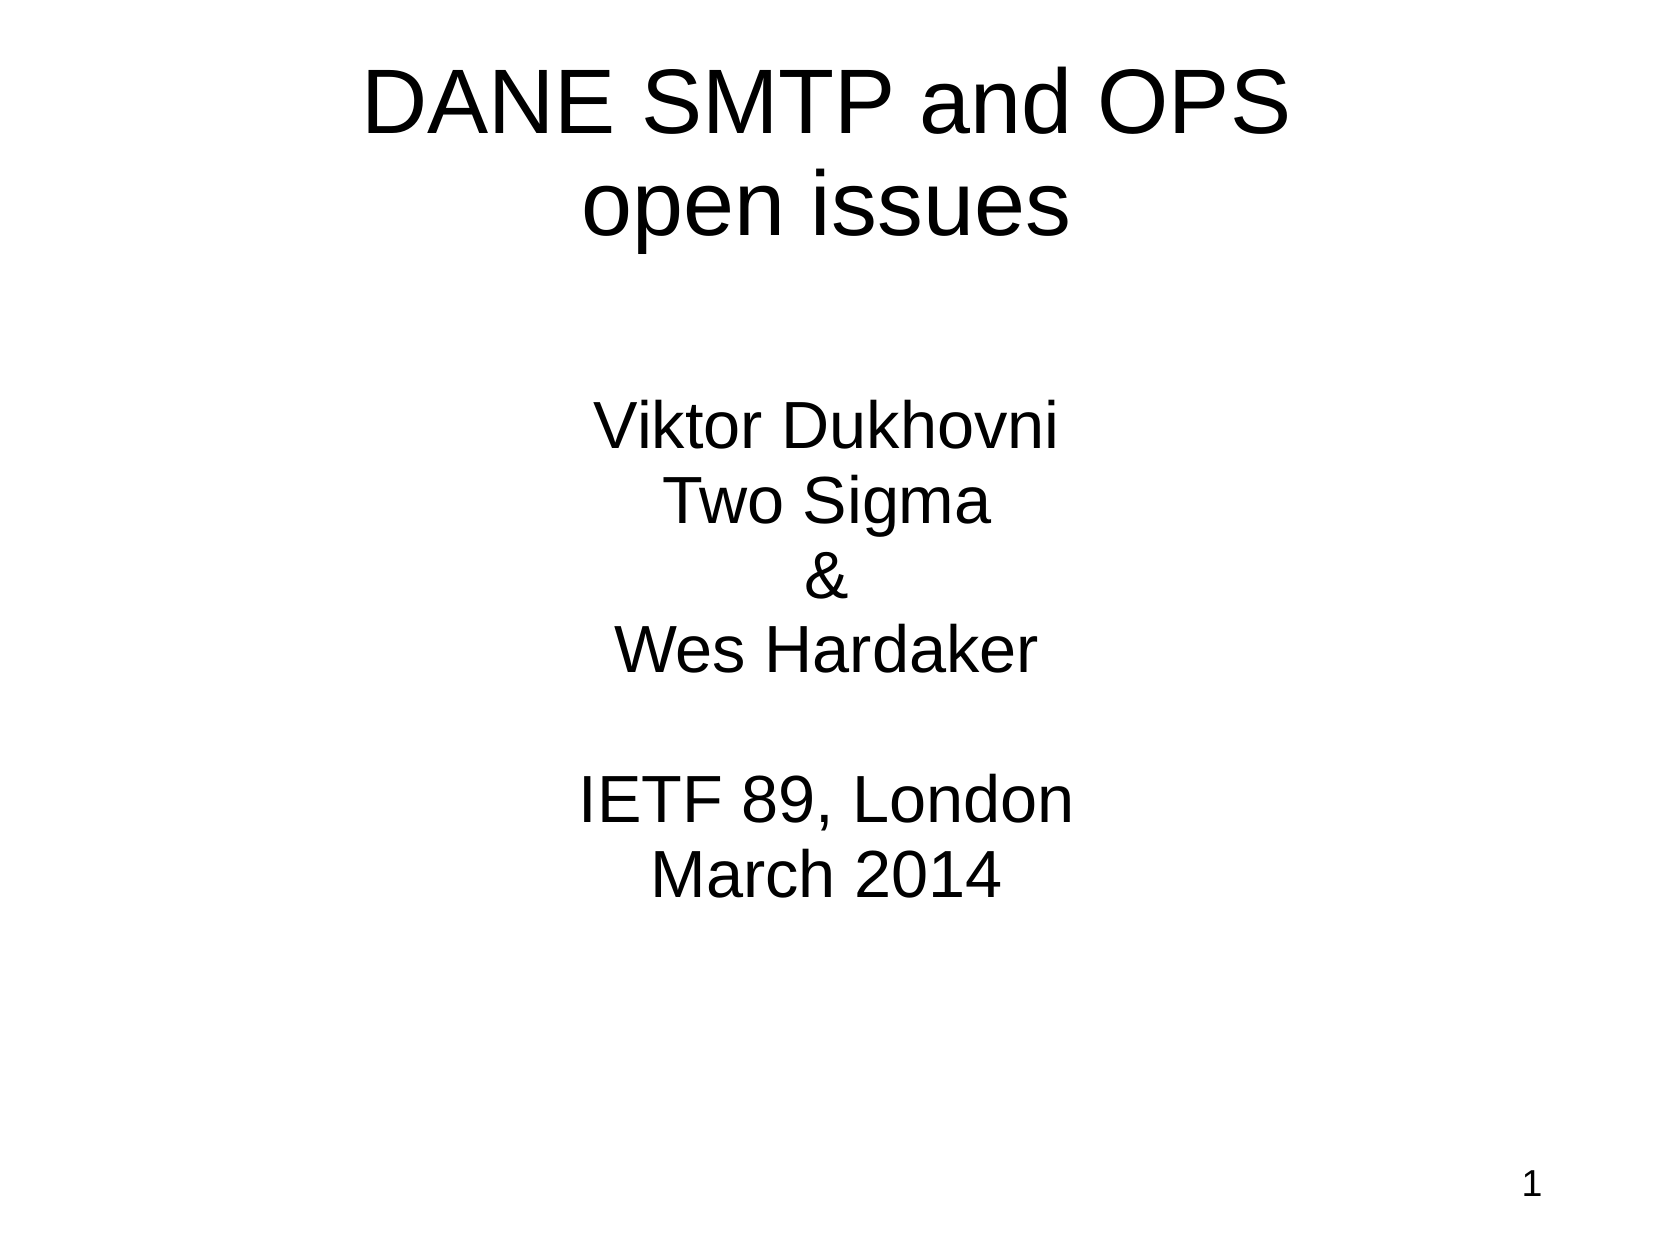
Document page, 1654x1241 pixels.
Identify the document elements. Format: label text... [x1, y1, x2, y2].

text_box <number> [1506, 1155, 1654, 1226]
subtitle Viktor Dukhovni Two Sigma & Wes Hardaker IETF 89, London March 2014 [82, 290, 1571, 1010]
title DANE SMTP and OPS open issues [82, 49, 1571, 257]
